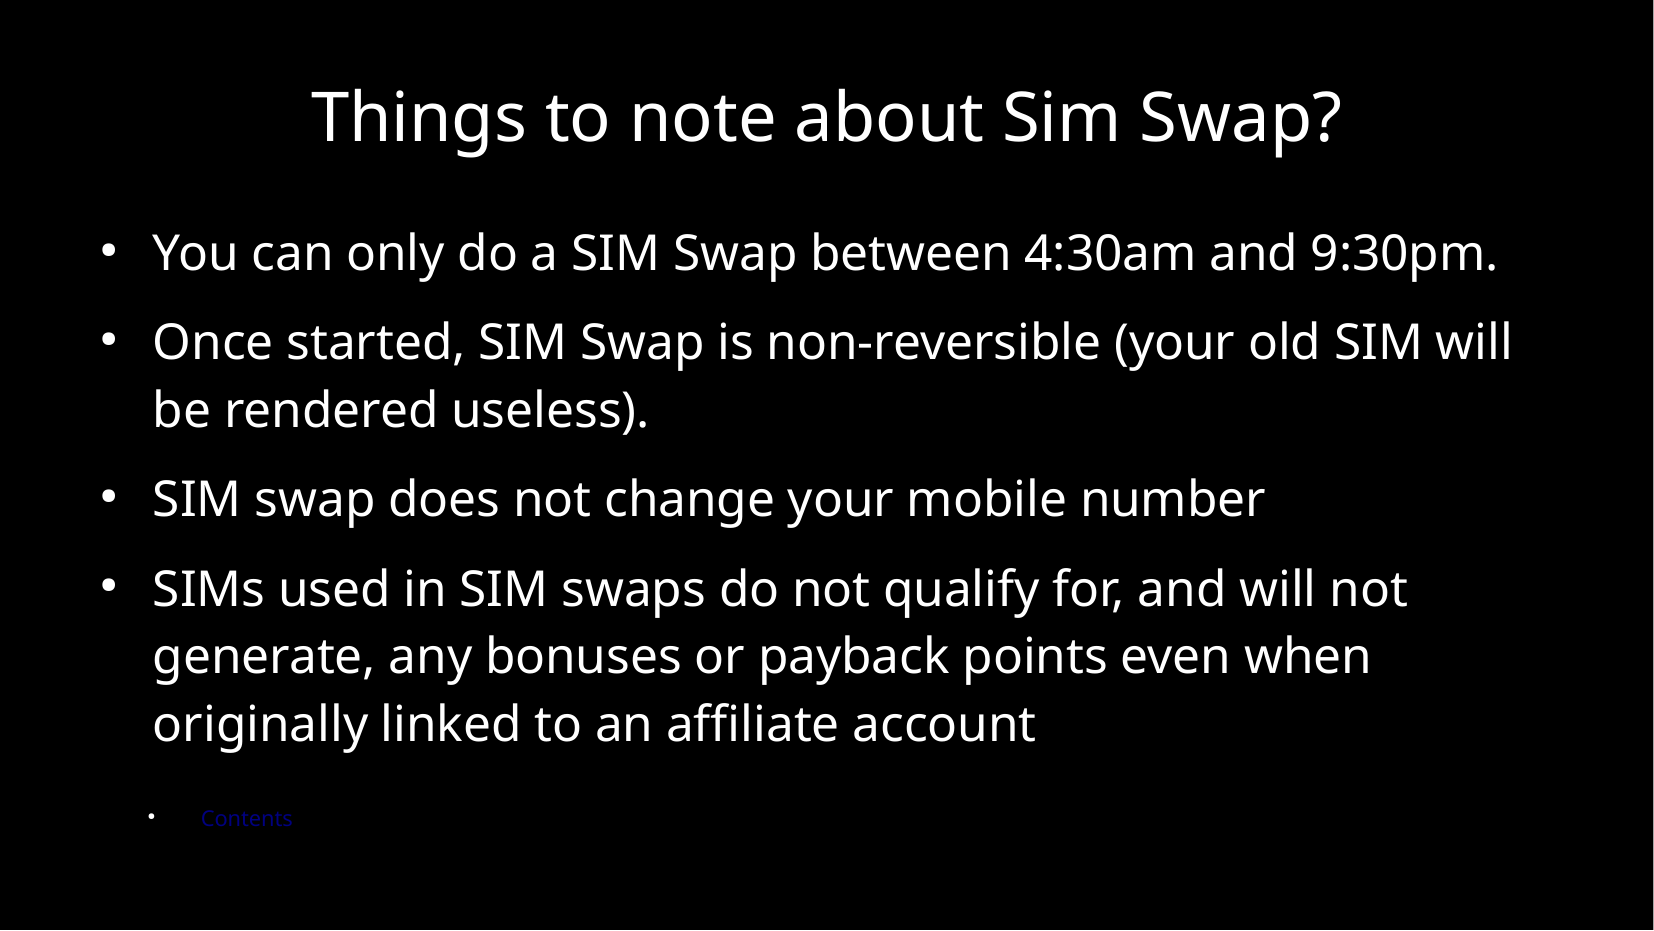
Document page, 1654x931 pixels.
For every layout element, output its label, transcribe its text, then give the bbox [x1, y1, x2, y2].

text_box Contents [129, 803, 324, 845]
title Things to note about Sim Swap? [82, 37, 1571, 193]
list You can only do a SIM Swap between 4:30am and 9:30pm. Once started, SIM Swap is non-reversible (your old SIM will be rendered useless). SIM swap does not change your mobile number SIMs used in SIM swaps do not qualify for, and will not generate, any bonuses or payback points even when originally linked to an affiliate account [82, 217, 1571, 758]
